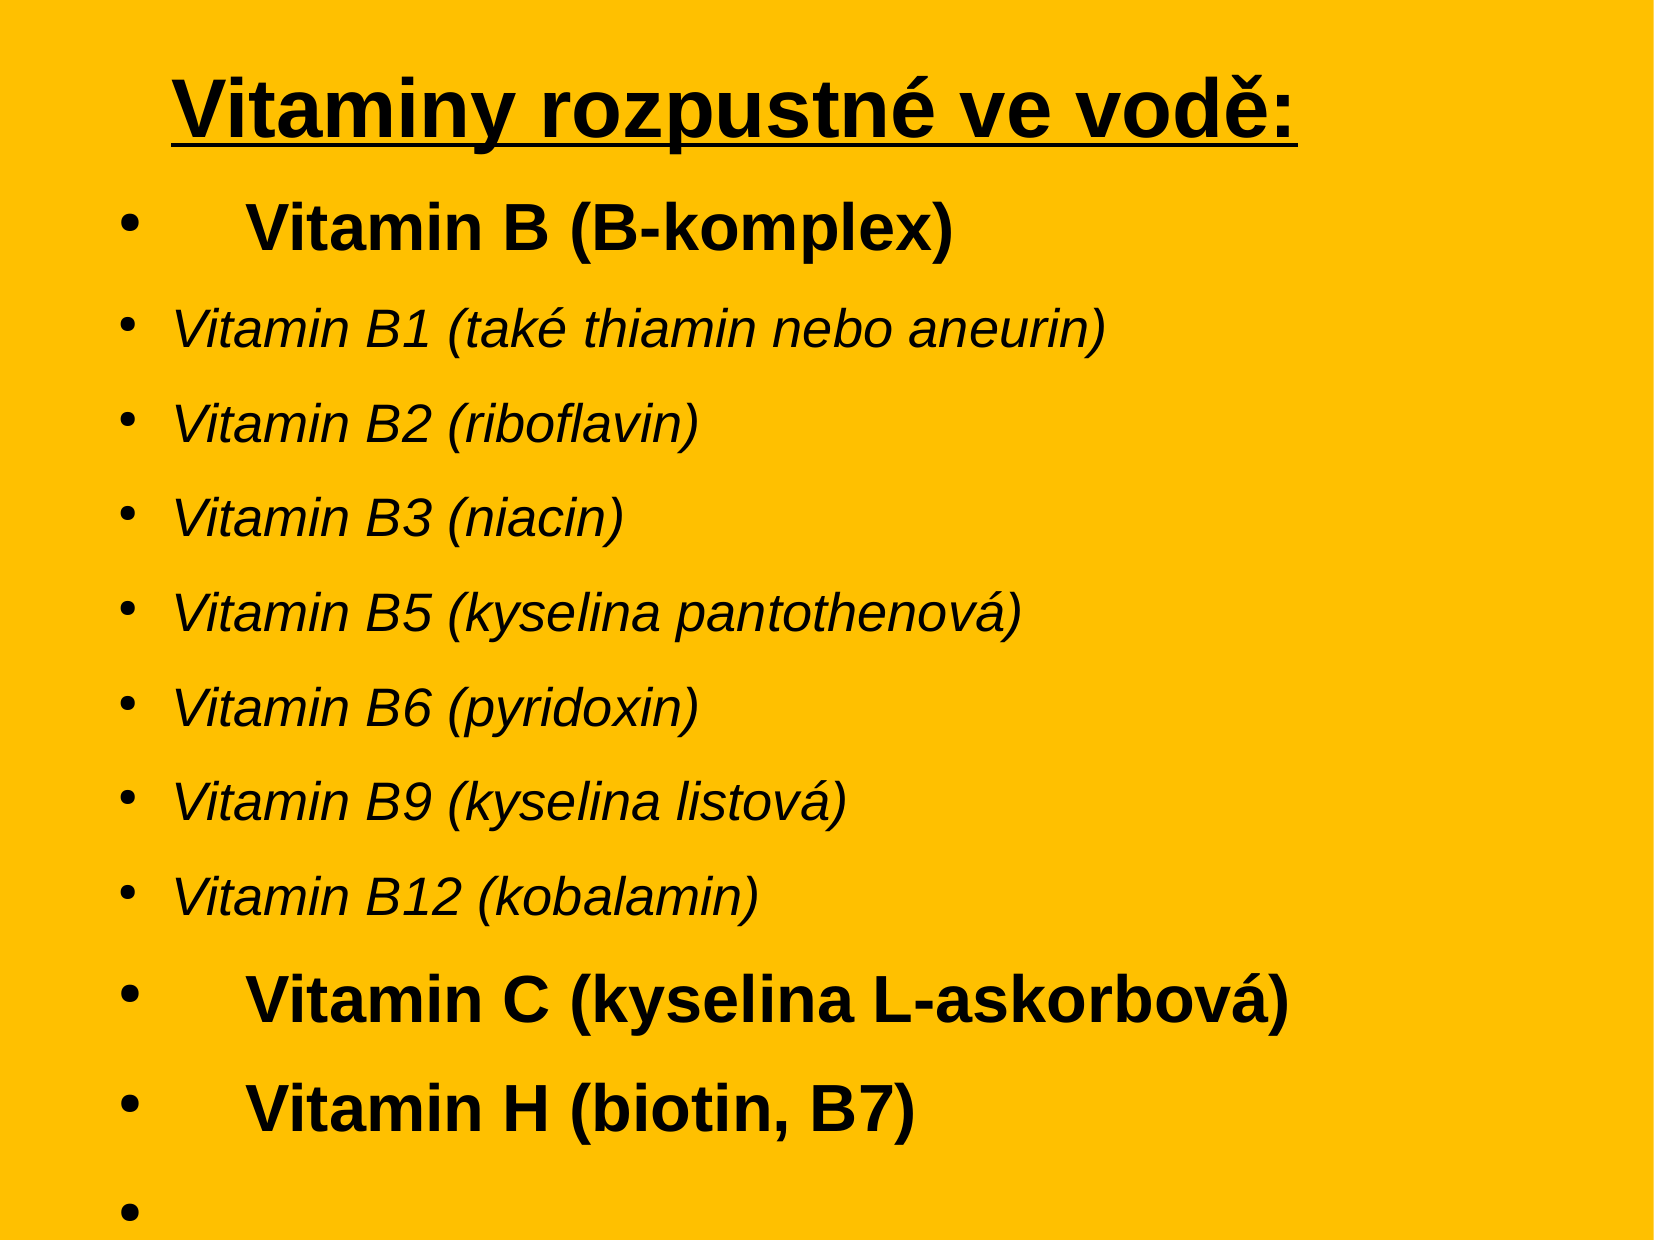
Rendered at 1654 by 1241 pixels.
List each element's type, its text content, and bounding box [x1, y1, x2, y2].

list Vitaminy rozpustné ve vodě: Vitamin B (B-komplex) Vitamin B1 (také thiamin nebo aneurin) Vitamin B2 (riboflavin) Vitamin B3 (niacin) Vitamin B5 (kyselina pantothenová) Vitamin B6 (pyridoxin) Vitamin B9 (kyselina listová) Vitamin B12 (kobalamin) Vitamin C (kyselina L-askorbová) Vitamin H (biotin, B7) [82, 54, 1571, 1193]
